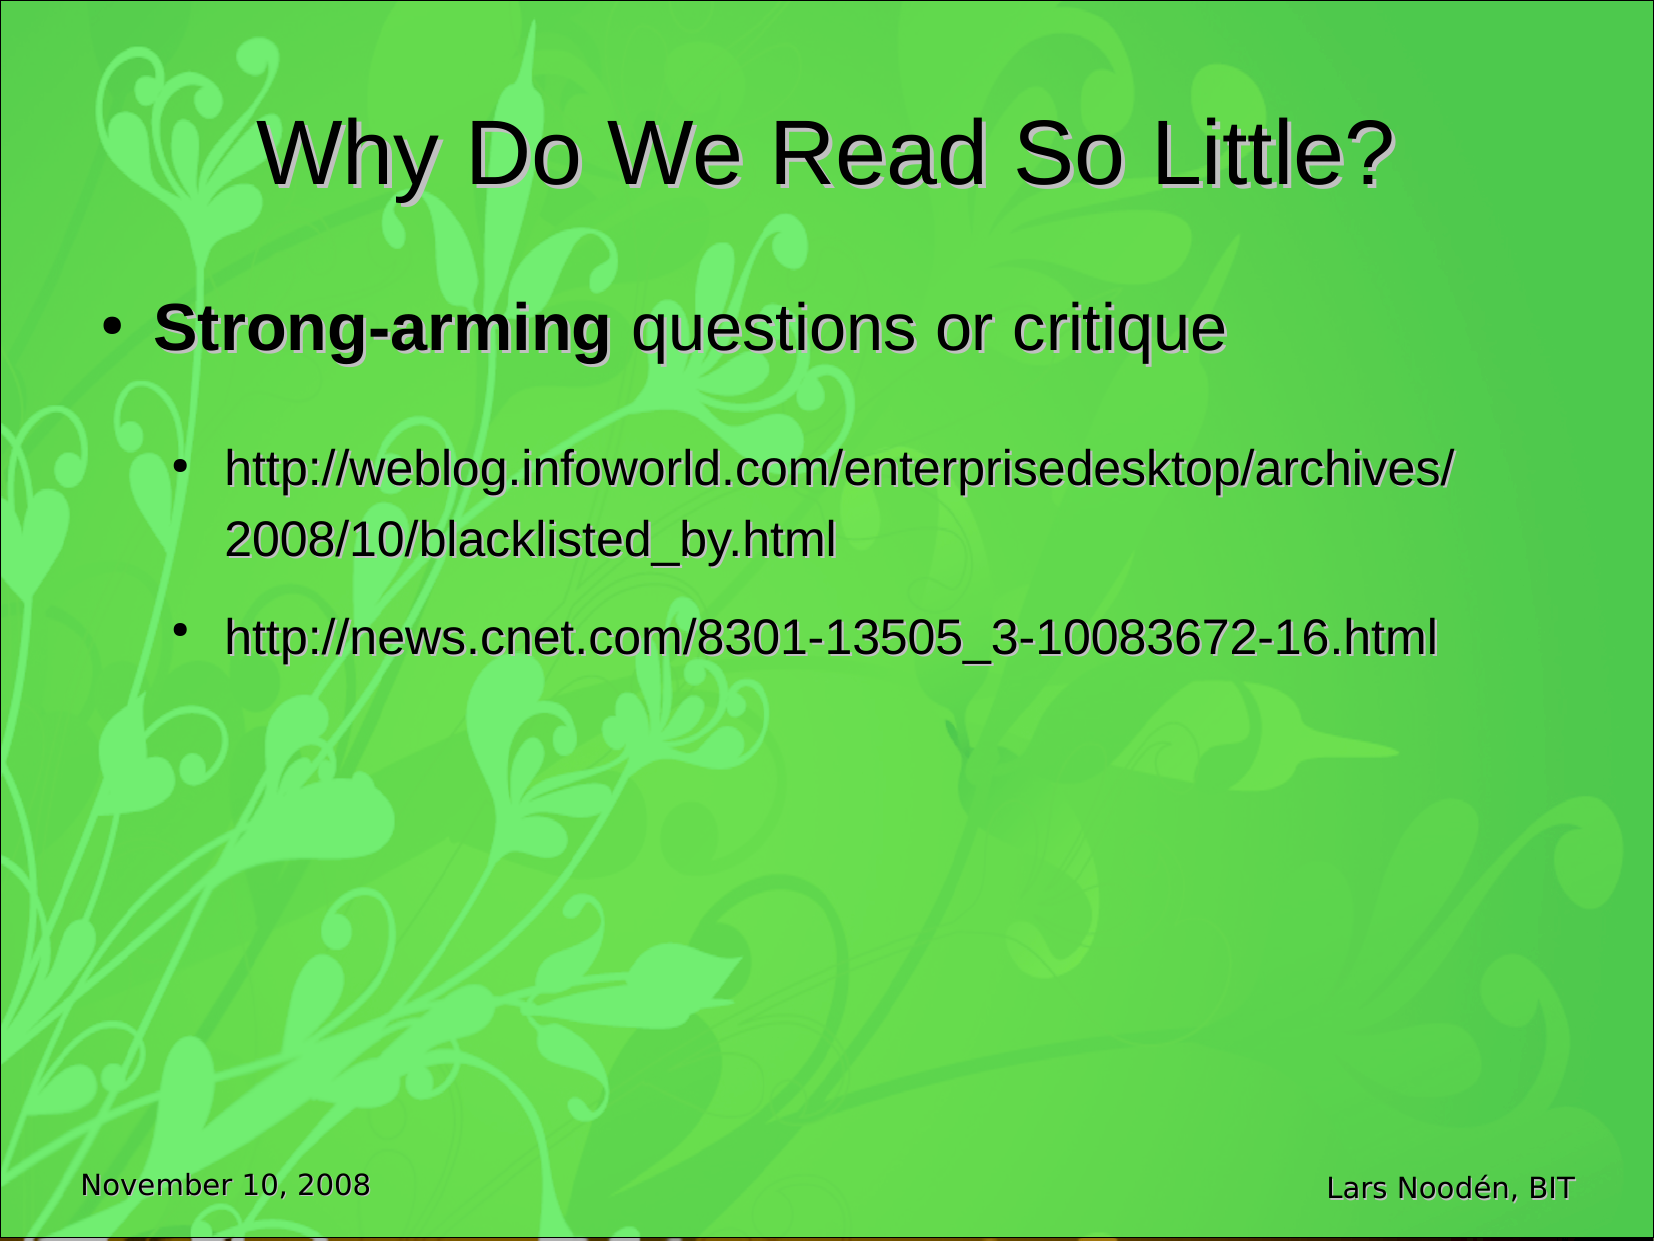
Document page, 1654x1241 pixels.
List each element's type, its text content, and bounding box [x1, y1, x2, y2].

list Strong-arming questions or critique http://weblog.infoworld.com/enterprisedesktop/archives/2008/10/blacklisted_by.html http://news.cnet.com/8301-13505_3-10083672-16.html [82, 290, 1571, 1094]
title Why Do We Read So Little? [82, 49, 1571, 257]
